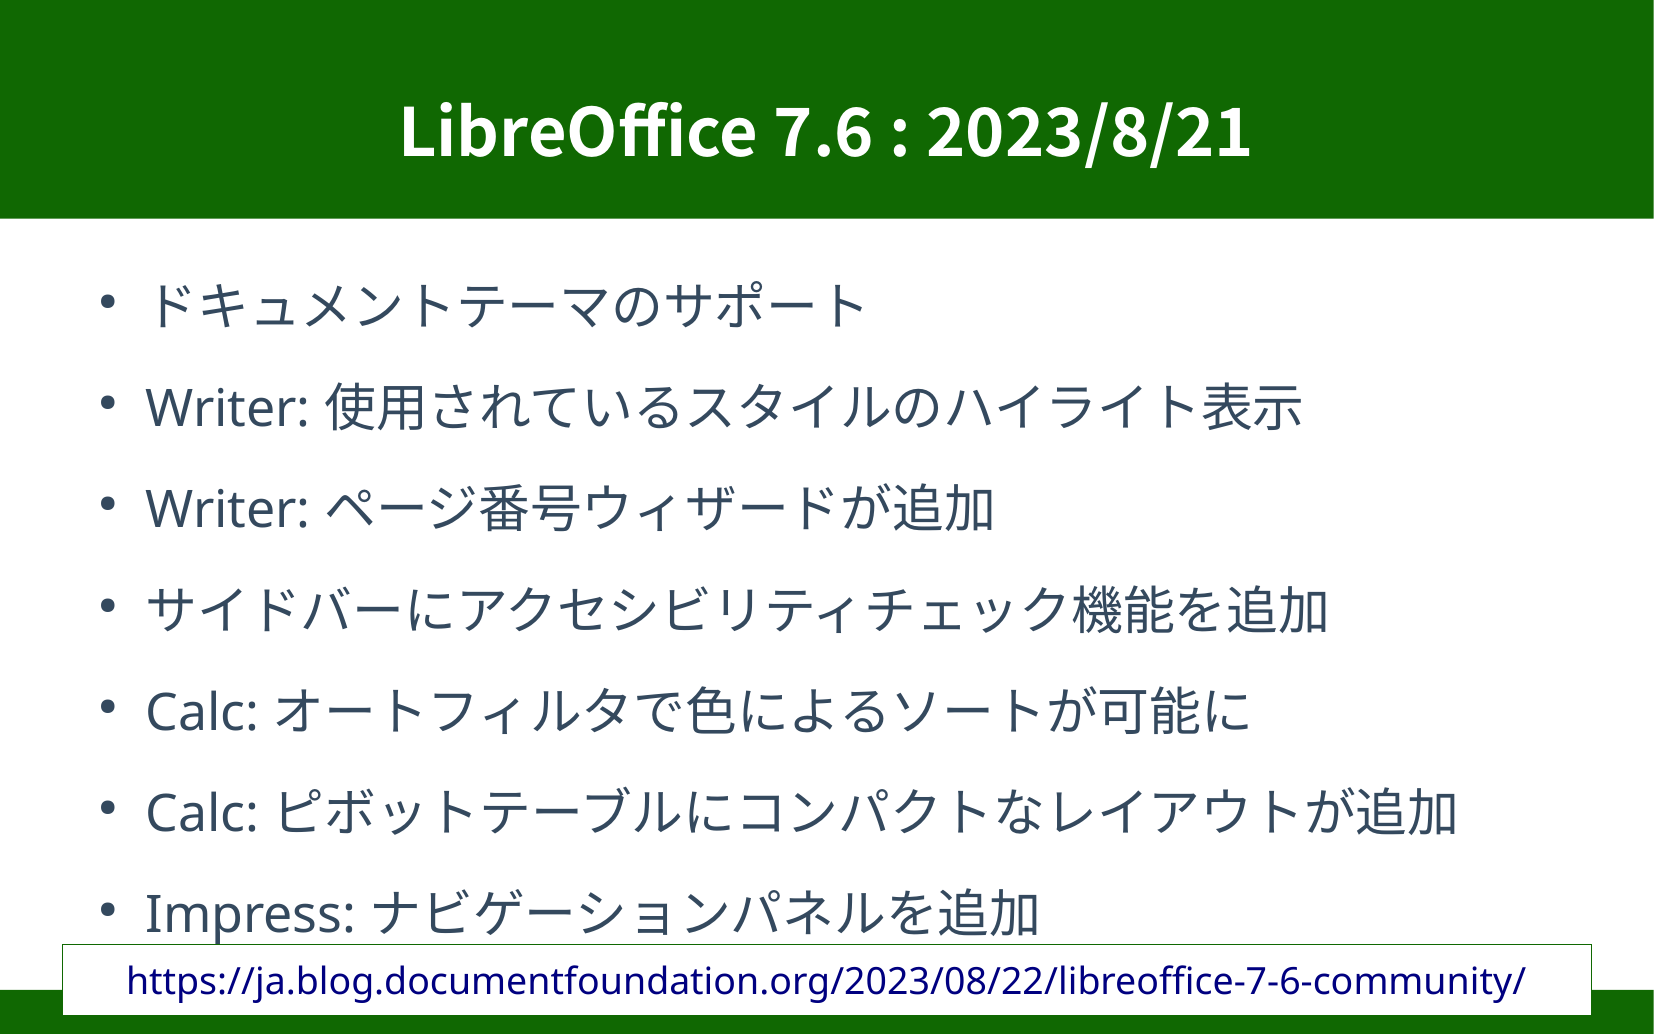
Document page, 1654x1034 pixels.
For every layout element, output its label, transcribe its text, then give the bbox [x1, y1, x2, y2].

title LibreOffice 7.6 : 2023/8/21 [82, 41, 1571, 214]
list ドキュメントテーマのサポート Writer: 使用されているスタイルのハイライト表示 Writer: ページ番号ウィザードが追加 サイドバーにアクセシビリティチェック機能を追加 Calc: オートフィルタで色によるソートが可能に Calc: ピボットテーブルにコンパクトなレイアウトが追加 Impress: ナビゲーションパネルを追加 [82, 265, 1571, 944]
text_box https://ja.blog.documentfoundation.org/2023/08/22/libreoffice-7-6-community/ [62, 944, 1592, 1016]
